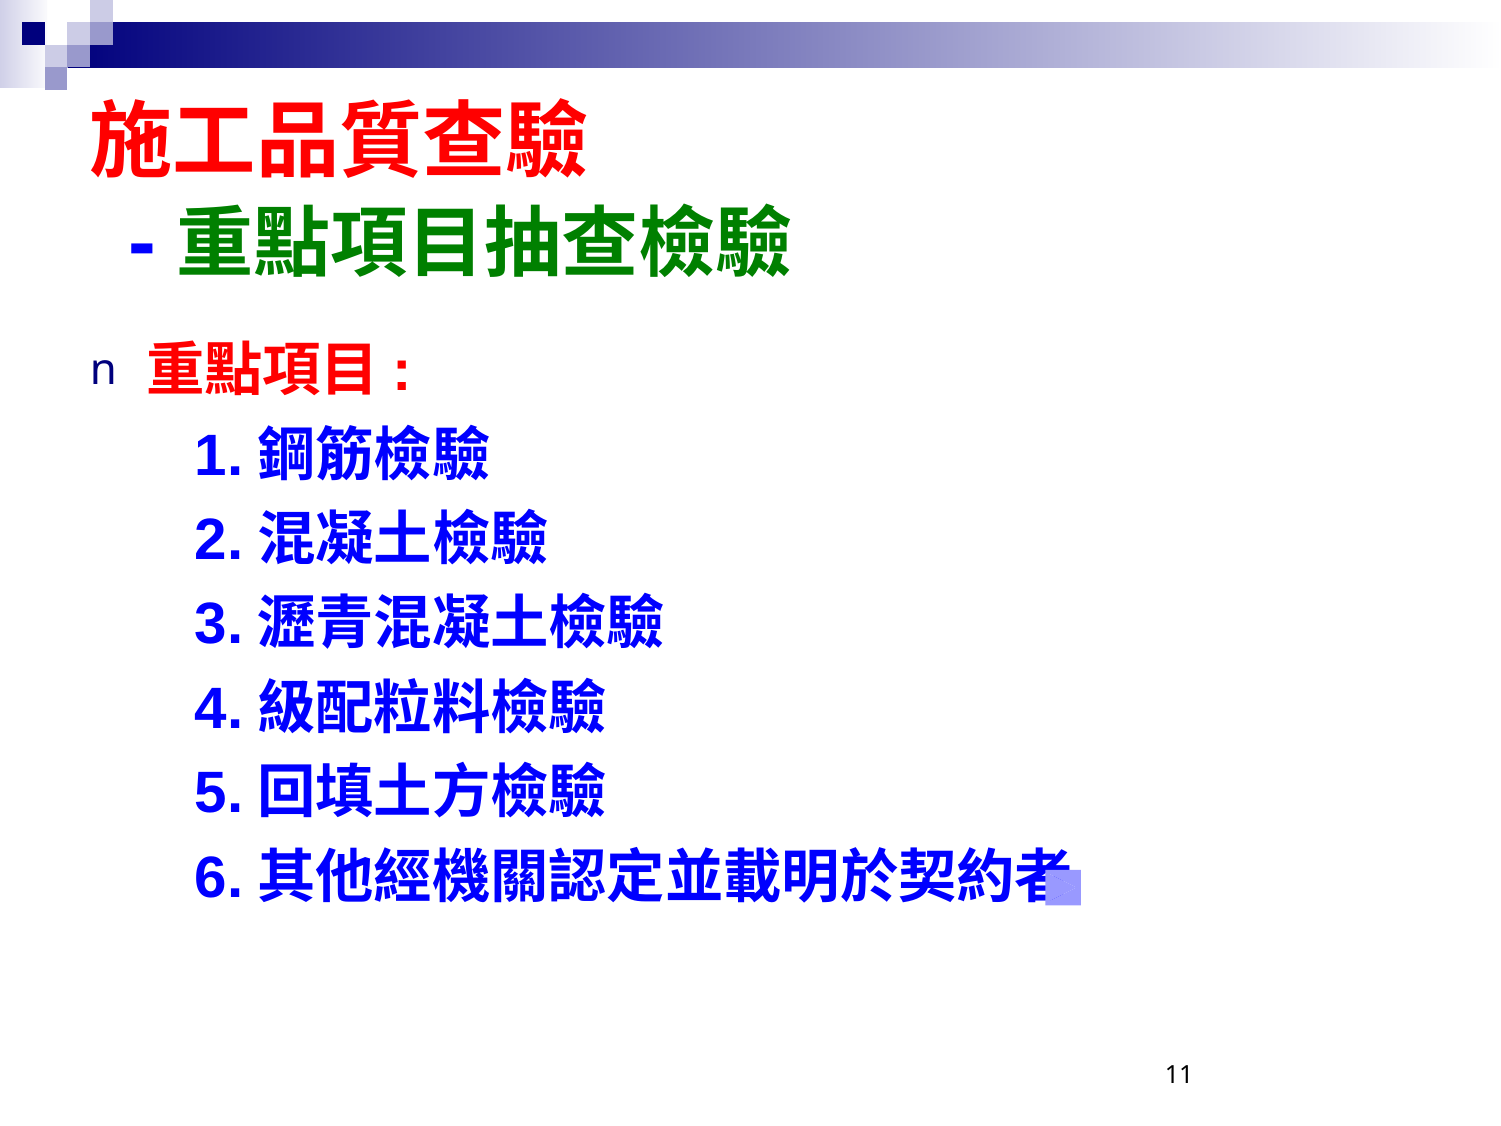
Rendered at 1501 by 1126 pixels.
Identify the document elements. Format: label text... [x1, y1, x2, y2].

text_box [1045, 869, 1081, 906]
title 施工品質查驗 -重點項目抽查檢驗 [74, 75, 1426, 300]
text_box [1149, 1025, 1501, 1101]
list 重點項目: 1.鋼筋檢驗 2.混凝土檢驗 3.瀝青混凝土檢驗 4.級配粒料檢驗 5.回填土方檢驗 6.其他經機關認定並載明於契約者 [74, 324, 1426, 964]
